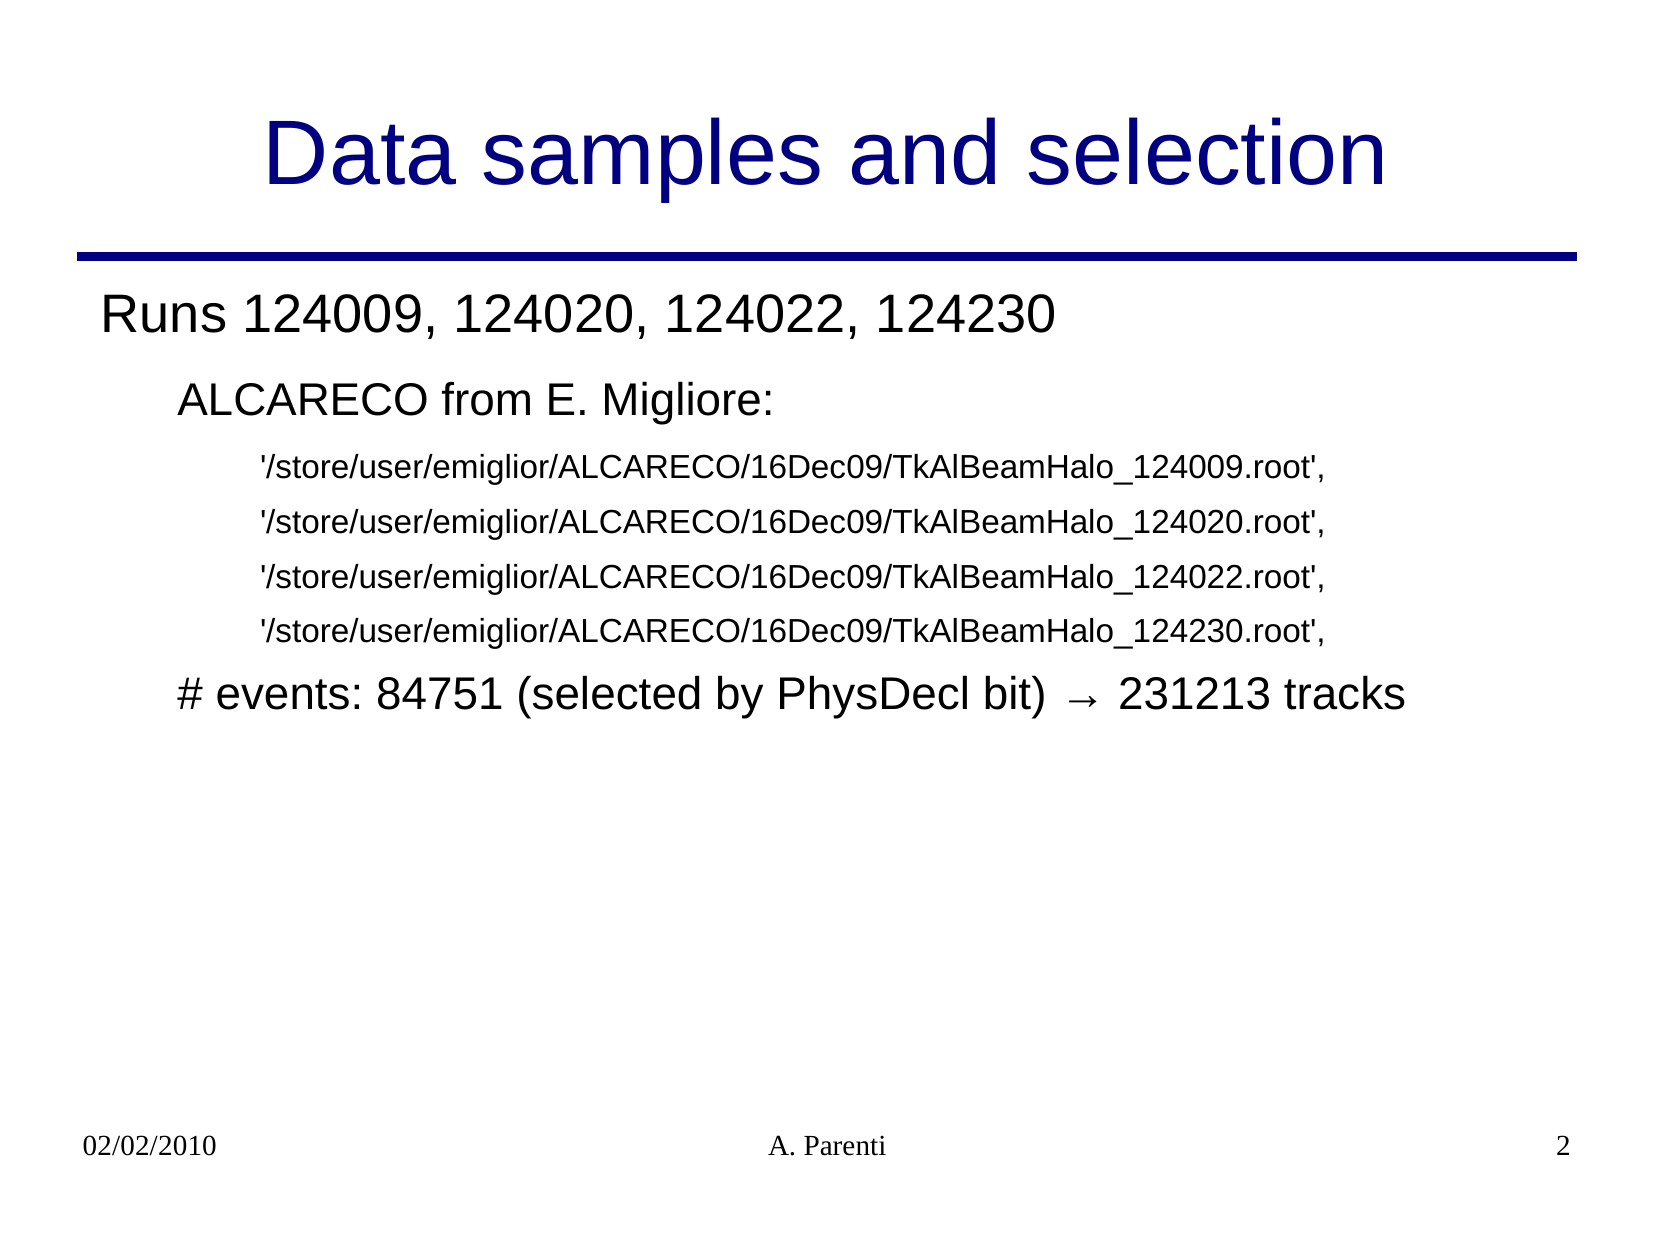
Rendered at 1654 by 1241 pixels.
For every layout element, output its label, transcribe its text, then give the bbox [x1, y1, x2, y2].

list Runs 124009, 124020, 124022, 124230 ALCARECO from E. Migliore: '/store/user/emiglior/ALCARECO/16Dec09/TkAlBeamHalo_124009.root', '/store/user/emiglior/ALCARECO/16Dec09/TkAlBeamHalo_124020.root', '/store/user/emiglior/ALCARECO/16Dec09/TkAlBeamHalo_124022.root', '/store/user/emiglior/ALCARECO/16Dec09/TkAlBeamHalo_124230.root', # events: 84751 (selected by PhysDecl bit) → 231213 tracks [82, 283, 1571, 1088]
title Data samples and selection [82, 56, 1571, 250]
